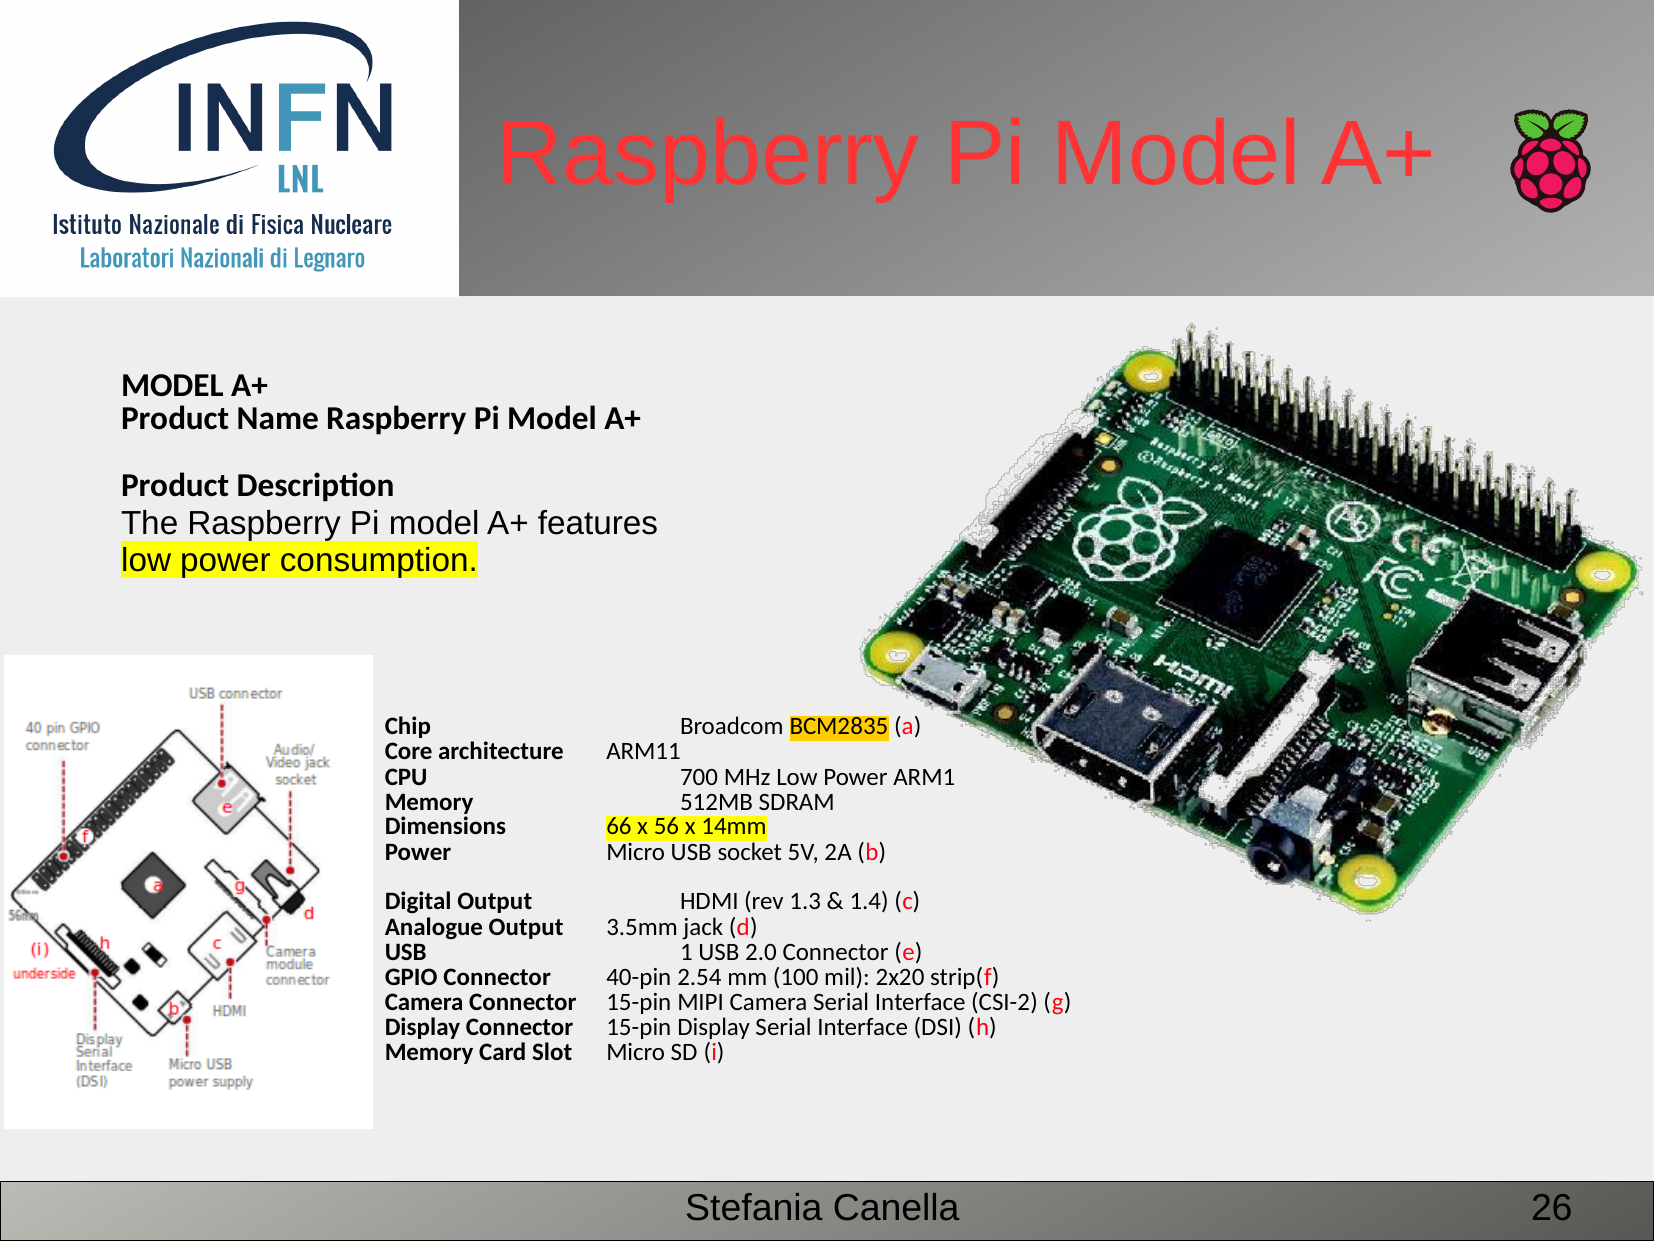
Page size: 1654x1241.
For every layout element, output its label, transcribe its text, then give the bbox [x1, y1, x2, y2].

picture [0, 0, 459, 297]
text_box [0, 1181, 670, 1241]
text_box [459, 0, 1654, 296]
text_box Stefania Canella [670, 1178, 984, 1241]
text_box Chip Broadcom BCM2835 (a) Core architecture ARM11 CPU 700 MHz Low Power ARM1 Memory 512MB SDRAM Dimensions 66 x 56 x 14mm Power Micro USB socket 5V, 2A (b) Digital Output HDMI (rev 1.3 & 1.4) (c) Analogue Output 3.5mm jack (d) USB 1 USB 2.0 Connector (e) GPIO Connector 40-pin 2.54 mm (100 mil): 2x20 strip(f) Camera Connector 15-pin MIPI Camera Serial Interface (CSI-2) (g) Display Connector 15-pin Display Serial Interface (DSI) (h) Memory Card Slot Micro SD (i) [369, 708, 1317, 1134]
picture [4, 655, 373, 1129]
picture [844, 300, 1651, 922]
text_box [984, 1181, 1516, 1241]
text_box 34 [1516, 1178, 1654, 1241]
title Raspberry Pi Model A+ [459, 49, 1571, 257]
text_box MODEL A+ Product Name Raspberry Pi Model A+ Product Description The Raspberry Pi model A+ features low power consumption. [106, 363, 863, 616]
